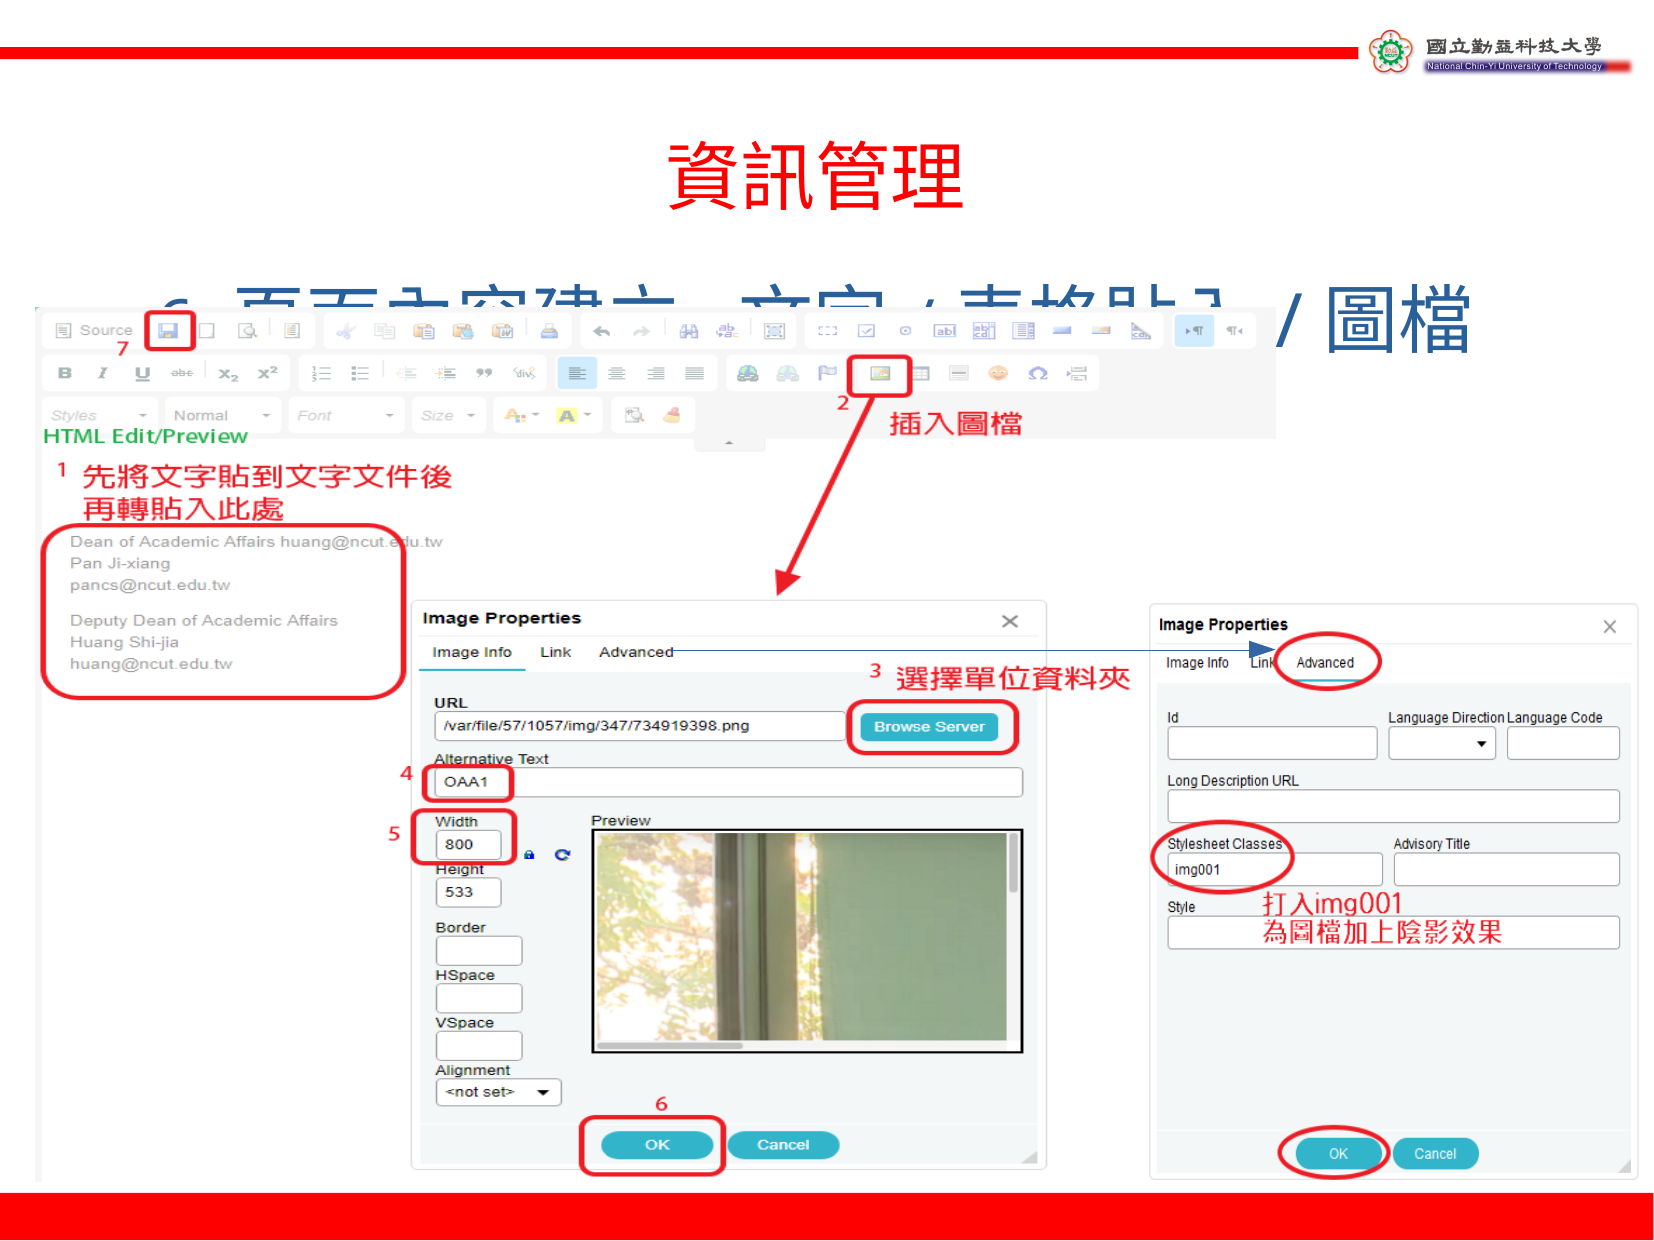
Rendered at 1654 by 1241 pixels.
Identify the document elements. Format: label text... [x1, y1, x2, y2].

picture [1368, 29, 1636, 77]
subtitle 資訊管理 6.頁面內容建立:文字/表格貼入/圖檔 [70, 118, 1560, 594]
picture [35, 307, 1645, 1188]
